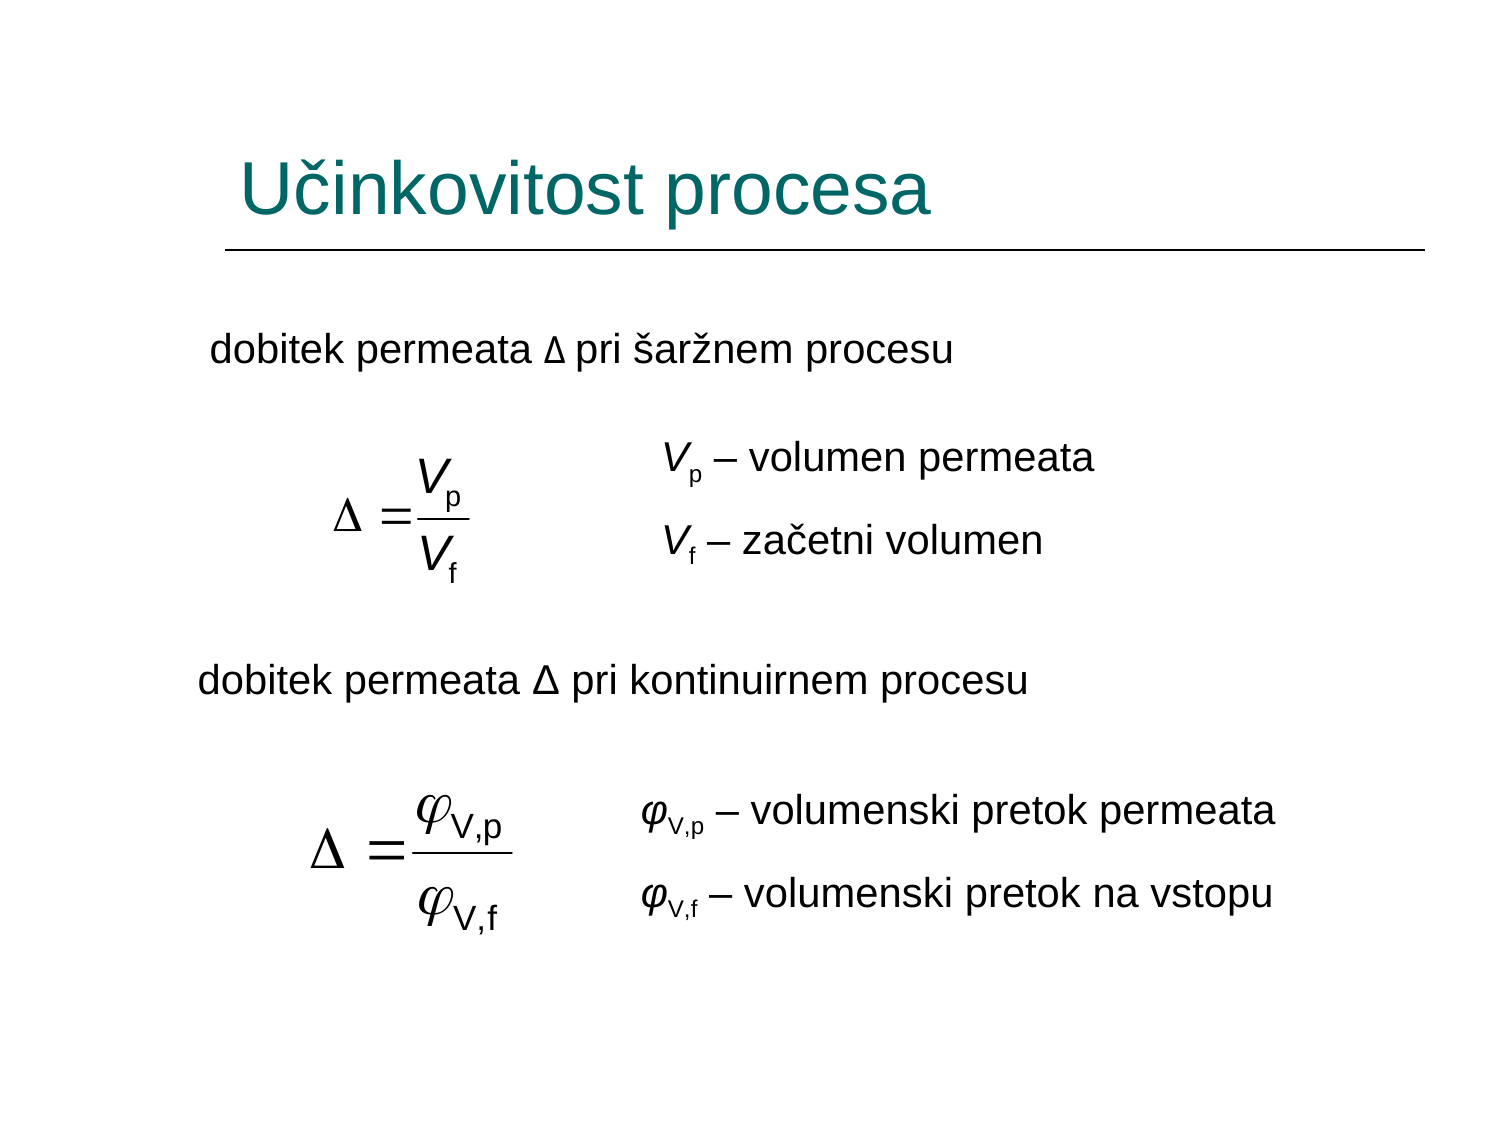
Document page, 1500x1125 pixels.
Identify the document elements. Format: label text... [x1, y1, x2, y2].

text_box dobitek permeata Δ pri kontinuirnem procesu [183, 645, 1211, 711]
text_box Vp – volumen permeata Vf – začetni volumen [646, 422, 1110, 578]
text_box [301, 763, 526, 948]
text_box φV,p – volumenski pretok permeata φV,f – volumenski pretok na vstopu [625, 774, 1500, 931]
title Učinkovitost procesa [224, 49, 1425, 237]
text_box dobitek permeata Δ pri šaržnem procesu [194, 314, 1223, 380]
text_box [324, 444, 479, 594]
